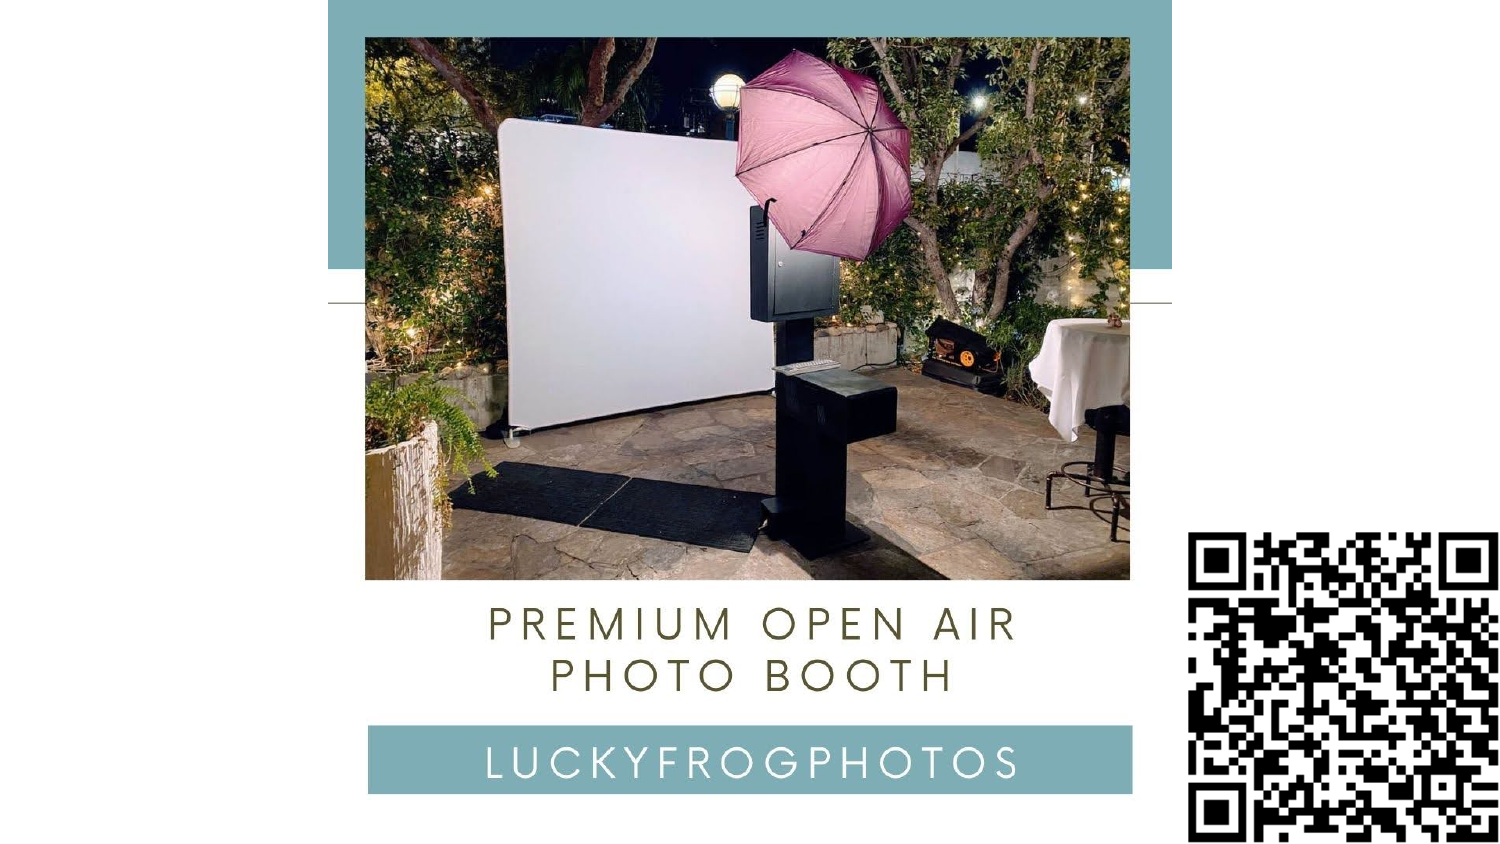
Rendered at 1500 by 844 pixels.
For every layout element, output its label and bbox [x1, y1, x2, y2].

picture [1187, 531, 1500, 844]
picture [328, 0, 1172, 844]
